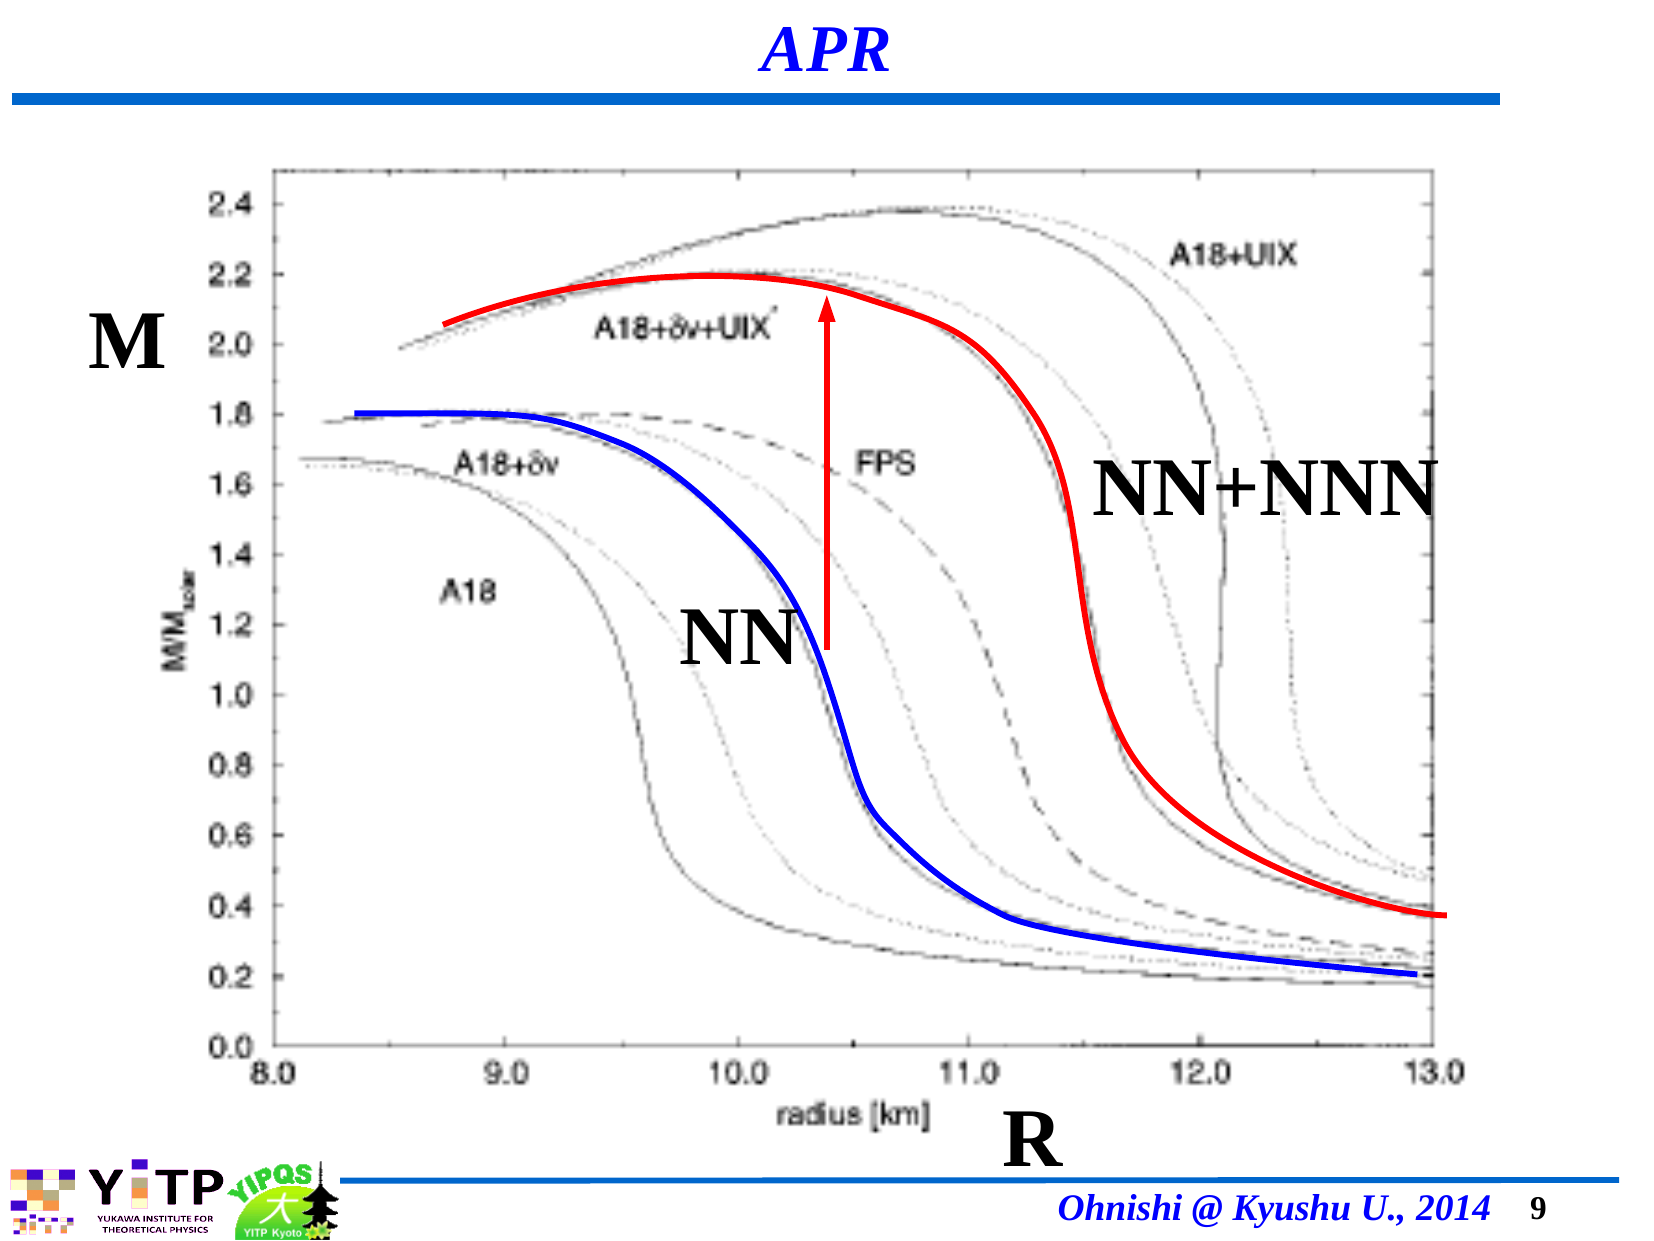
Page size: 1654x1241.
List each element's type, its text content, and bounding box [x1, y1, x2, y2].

text_box R [1002, 1092, 1063, 1185]
picture [118, 141, 1506, 1152]
text_box NN [679, 590, 800, 683]
picture [0, 1154, 340, 1241]
text_box M [88, 294, 168, 387]
title APR [0, 0, 1654, 99]
text_box NN+NNN [1092, 441, 1441, 534]
